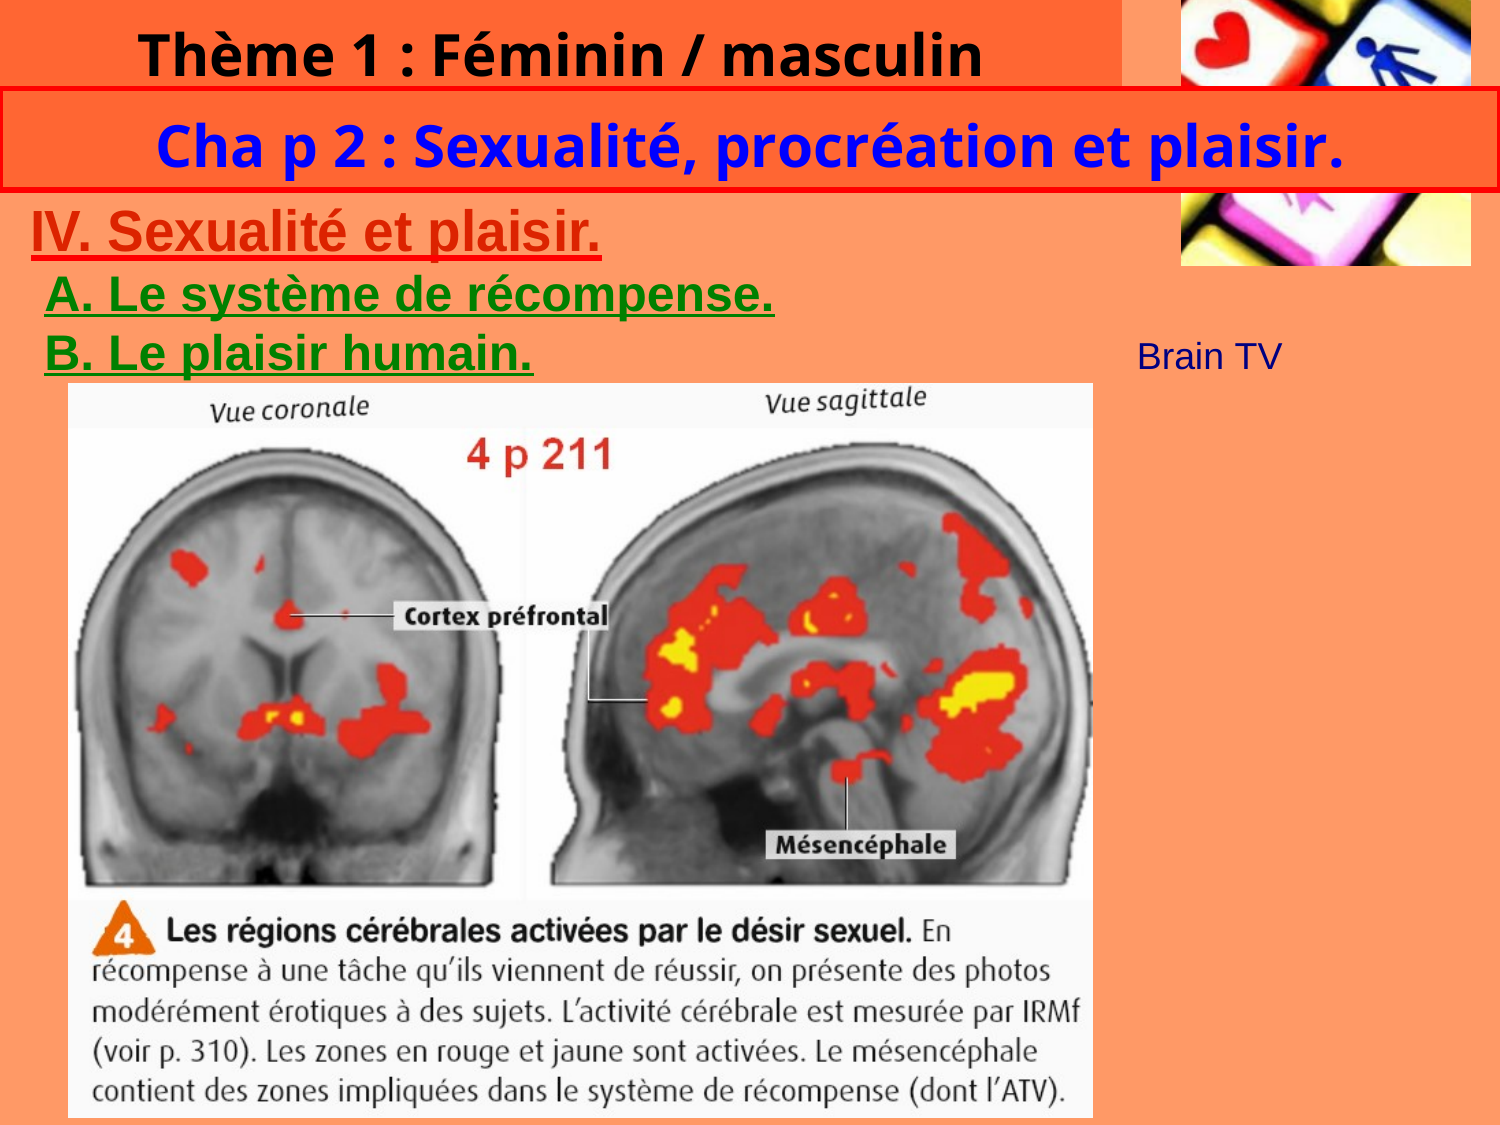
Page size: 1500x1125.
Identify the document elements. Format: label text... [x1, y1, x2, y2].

picture [1181, 191, 1471, 266]
text_box Cha p 2 : Sexualité, procréation et plaisir. [0, 88, 1500, 191]
text_box Thème 1 : Féminin / masculin [0, 0, 1122, 88]
chart [29, 197, 1372, 355]
picture [68, 383, 1093, 1118]
text_box A. Le système de récompense. [29, 253, 798, 329]
text_box B. Le plaisir humain. [29, 312, 562, 388]
picture [1181, 0, 1471, 88]
text_box Brain TV [1122, 324, 1300, 385]
